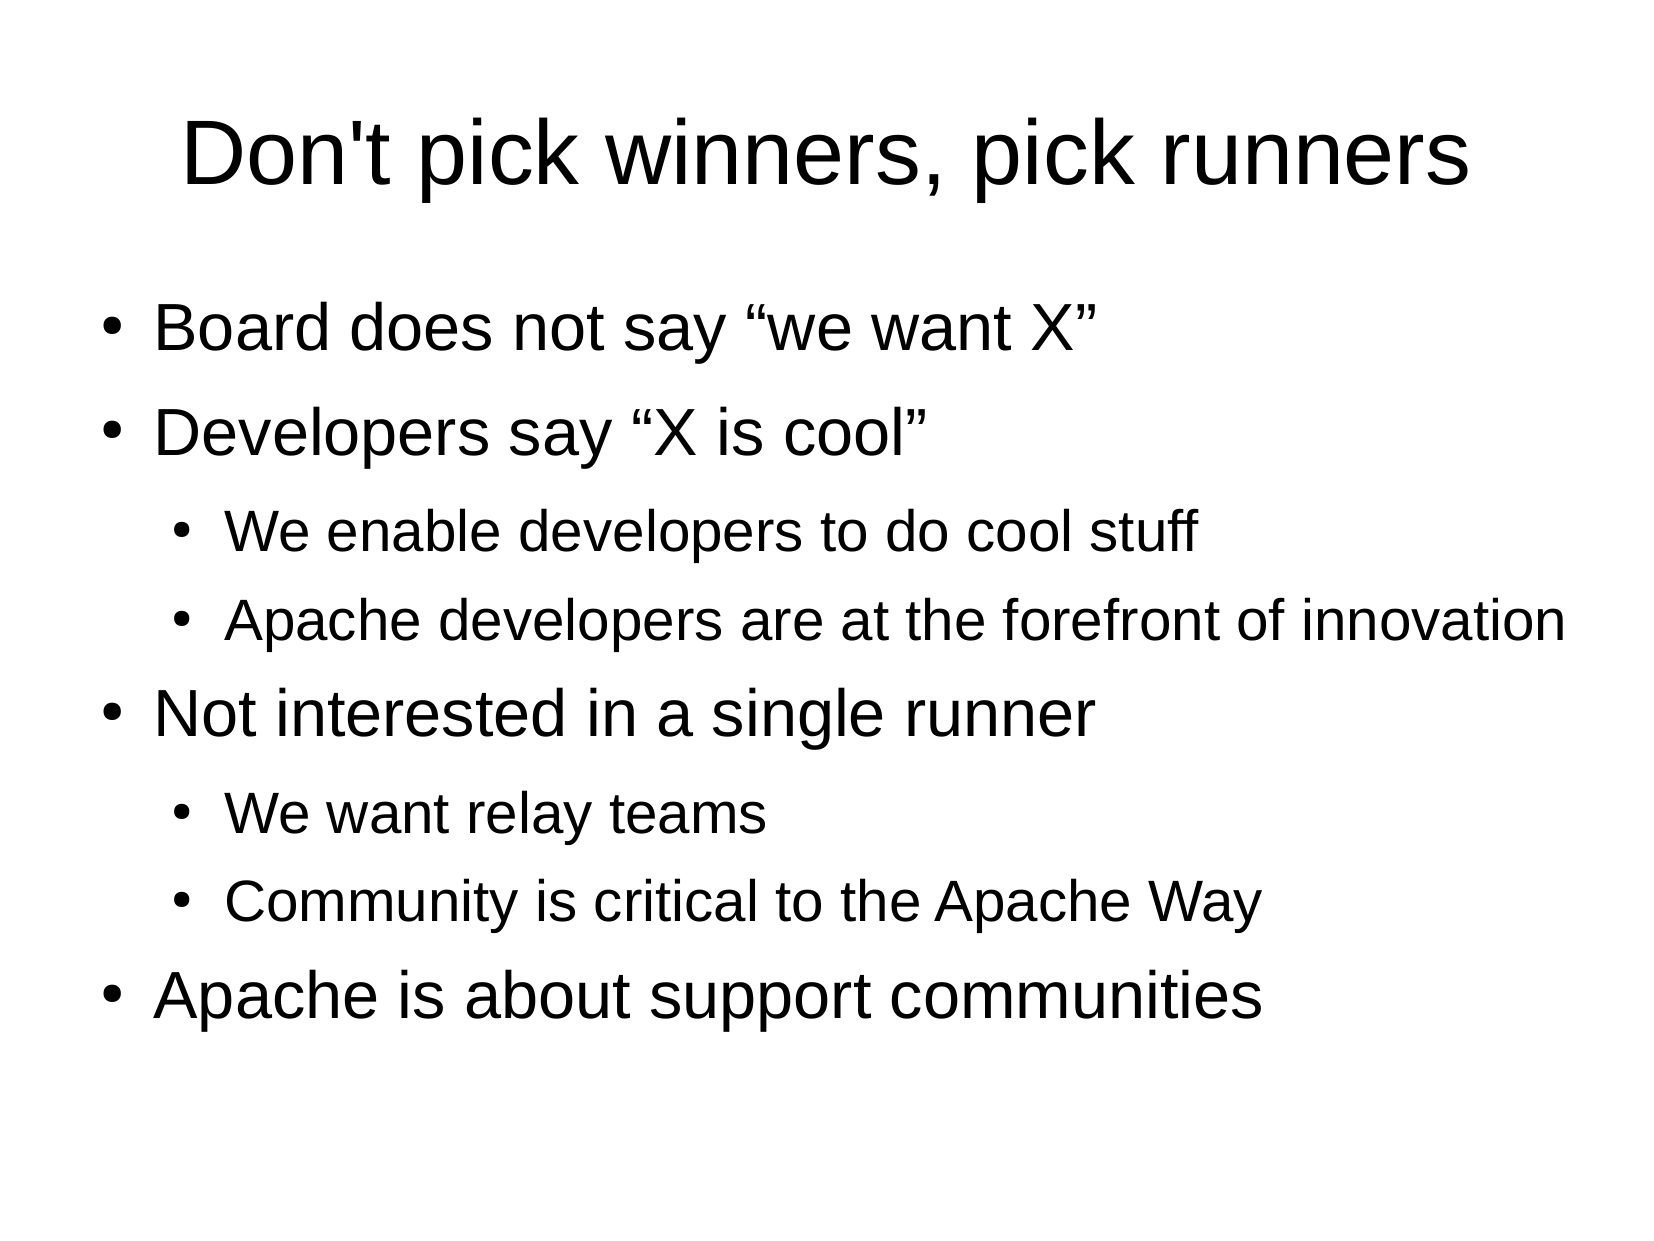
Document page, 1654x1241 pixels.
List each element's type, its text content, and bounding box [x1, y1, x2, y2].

list Board does not say “we want X” Developers say “X is cool” We enable developers to do cool stuff Apache developers are at the forefront of innovation Not interested in a single runner We want relay teams Community is critical to the Apache Way Apache is about support communities [82, 290, 1571, 1109]
title Don't pick winners, pick runners [82, 49, 1571, 257]
